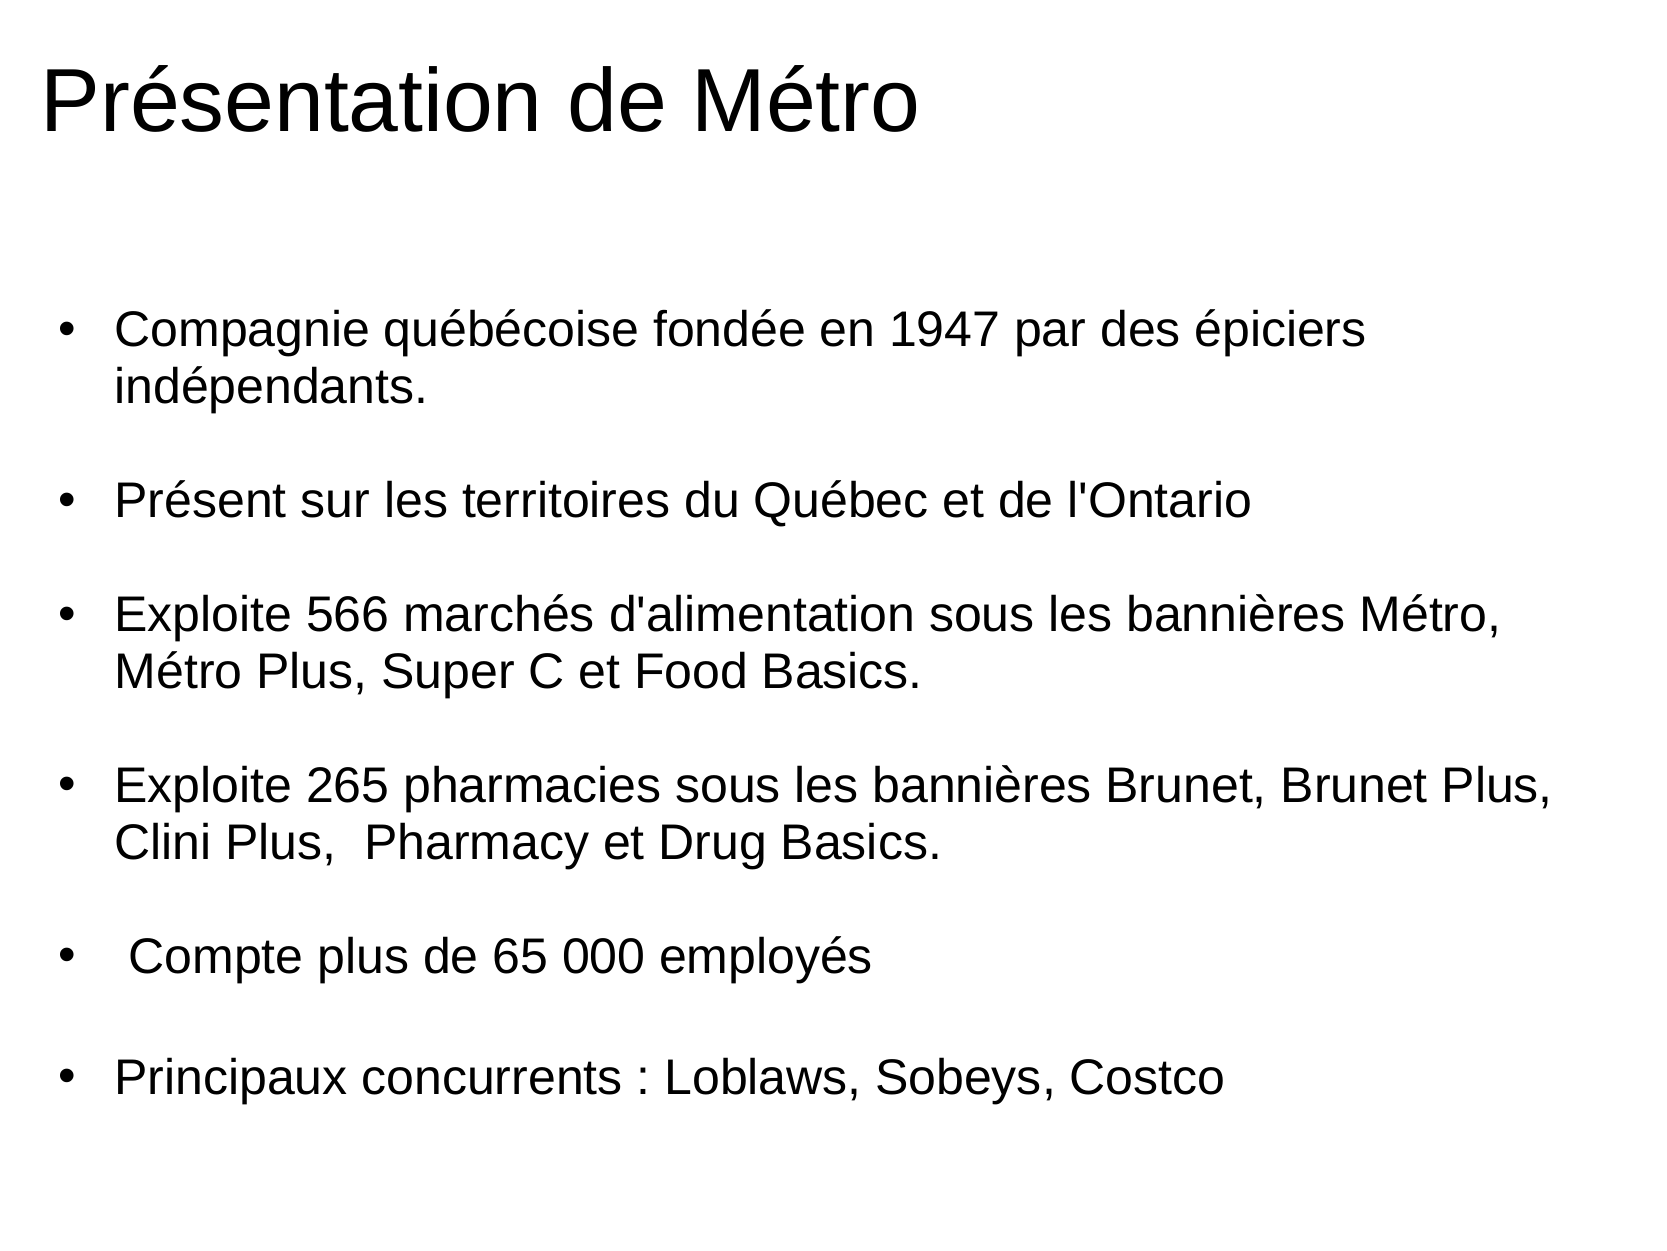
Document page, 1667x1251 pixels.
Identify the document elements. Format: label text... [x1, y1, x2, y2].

list Compagnie québécoise fondée en 1947 par des épiciers indépendants. Présent sur les territoires du Québec et de l'Ontario Exploite 566 marchés d'alimentation sous les bannières Métro, Métro Plus, Super C et Food Basics. Exploite 265 pharmacies sous les bannières Brunet, Brunet Plus, Clini Plus, Pharmacy et Drug Basics. Compte plus de 65 000 employés Principaux concurrents : Loblaws, Sobeys, Costco [39, 300, 1625, 1204]
title Présentation de Métro [40, 50, 1627, 201]
